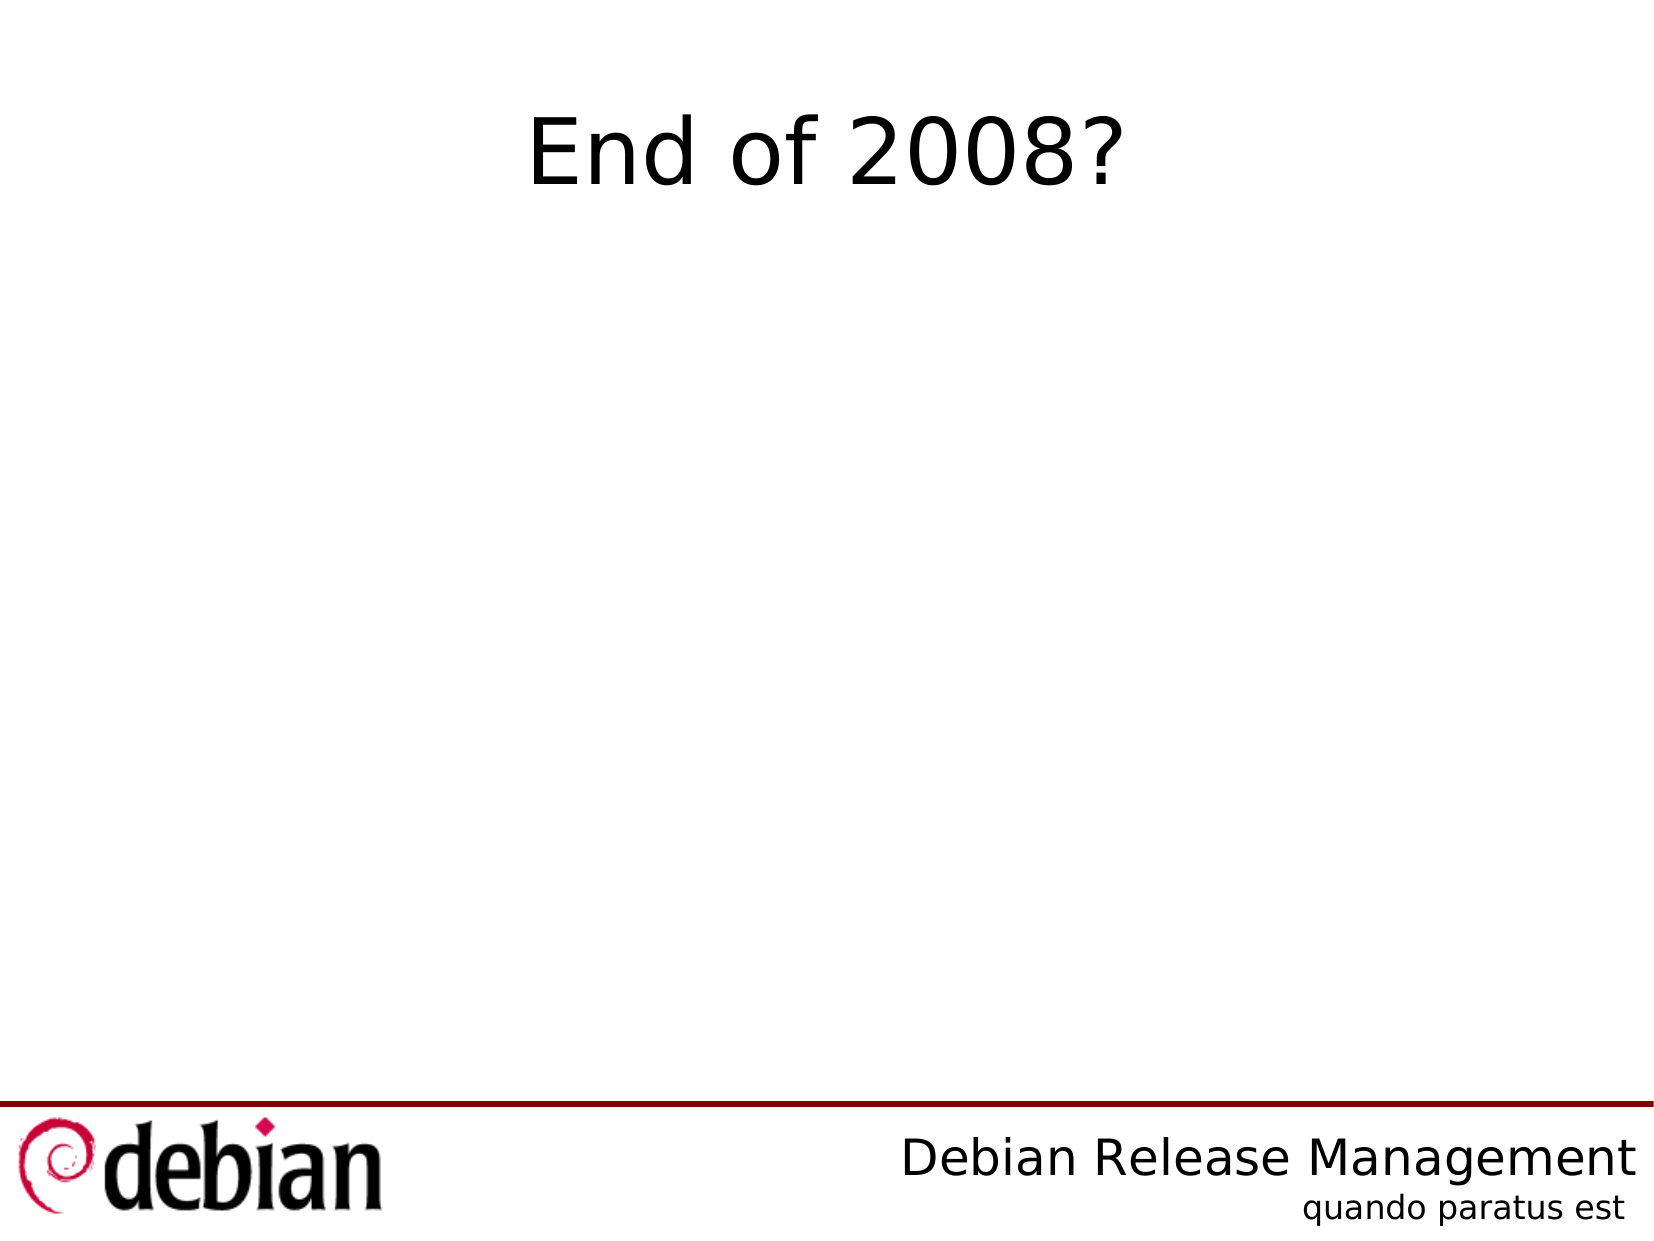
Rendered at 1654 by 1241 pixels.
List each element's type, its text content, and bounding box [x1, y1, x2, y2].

picture [16, 1110, 420, 1239]
title End of 2008? [82, 49, 1571, 257]
